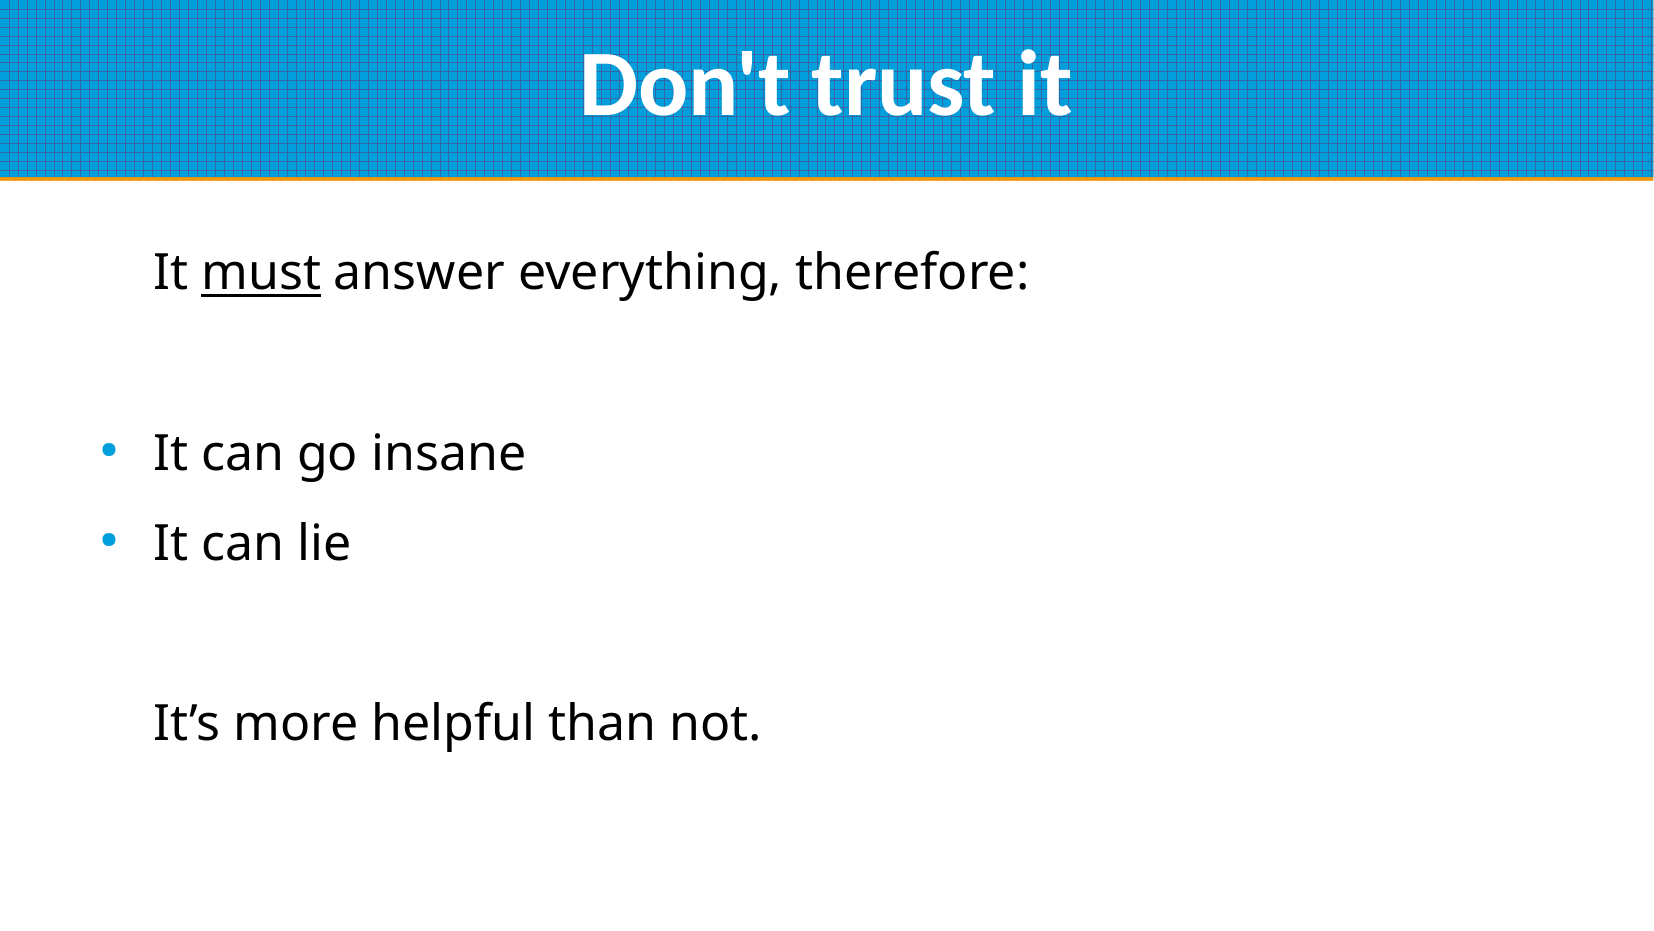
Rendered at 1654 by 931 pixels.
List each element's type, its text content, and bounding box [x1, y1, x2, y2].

title Don't trust it [82, 14, 1571, 171]
list It must answer everything, therefore: It can go insane It can lie It’s more helpful than not. [82, 236, 1563, 811]
